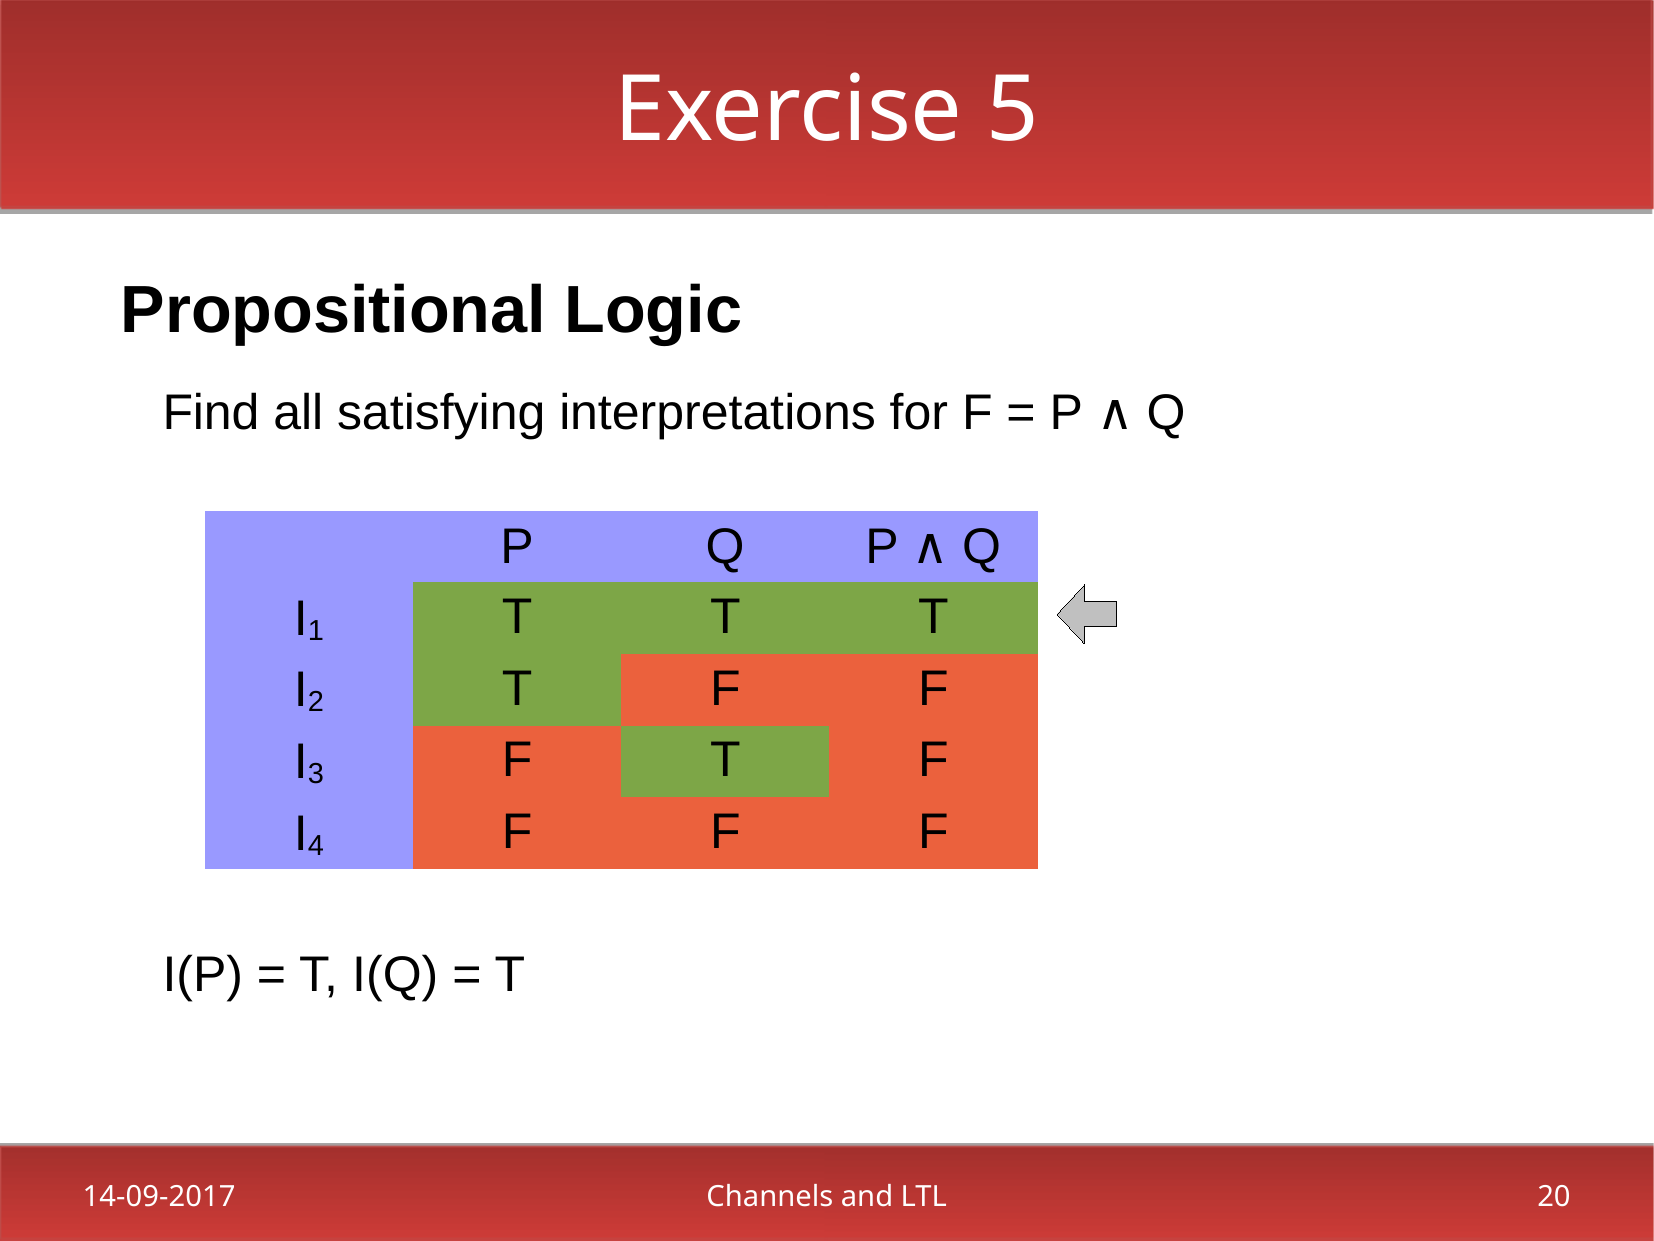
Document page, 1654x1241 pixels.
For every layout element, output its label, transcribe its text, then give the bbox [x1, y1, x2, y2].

table_cell F [829, 797, 1038, 869]
text_box Find all satisfying interpretations for F = P ∧ Q [147, 377, 1202, 448]
table_cell T [621, 582, 829, 654]
table_header P ∧ Q [829, 511, 1038, 582]
picture [0, 0, 1654, 214]
table_cell I2 [205, 654, 413, 726]
table_header P [413, 511, 621, 582]
table_cell T [621, 726, 829, 797]
table_cell F [829, 726, 1038, 797]
table_cell F [621, 797, 829, 869]
table_header [205, 511, 413, 582]
table_cell I3 [205, 726, 413, 797]
text_box Propositional Logic [105, 264, 759, 354]
table_cell I1 [205, 582, 413, 654]
table_cell F [829, 654, 1038, 726]
table_cell I4 [205, 797, 413, 869]
table_cell T [413, 654, 621, 726]
table_cell T [413, 582, 621, 654]
table_cell F [621, 654, 829, 726]
text_box [1057, 584, 1117, 644]
picture [0, 1143, 1654, 1241]
table_cell F [413, 726, 621, 797]
table_cell F [413, 797, 621, 869]
text_box I(P) = T, I(Q) = T [147, 938, 541, 1009]
table_cell T [829, 582, 1038, 654]
title Exercise 5 [59, 31, 1595, 178]
table_header Q [621, 511, 829, 582]
